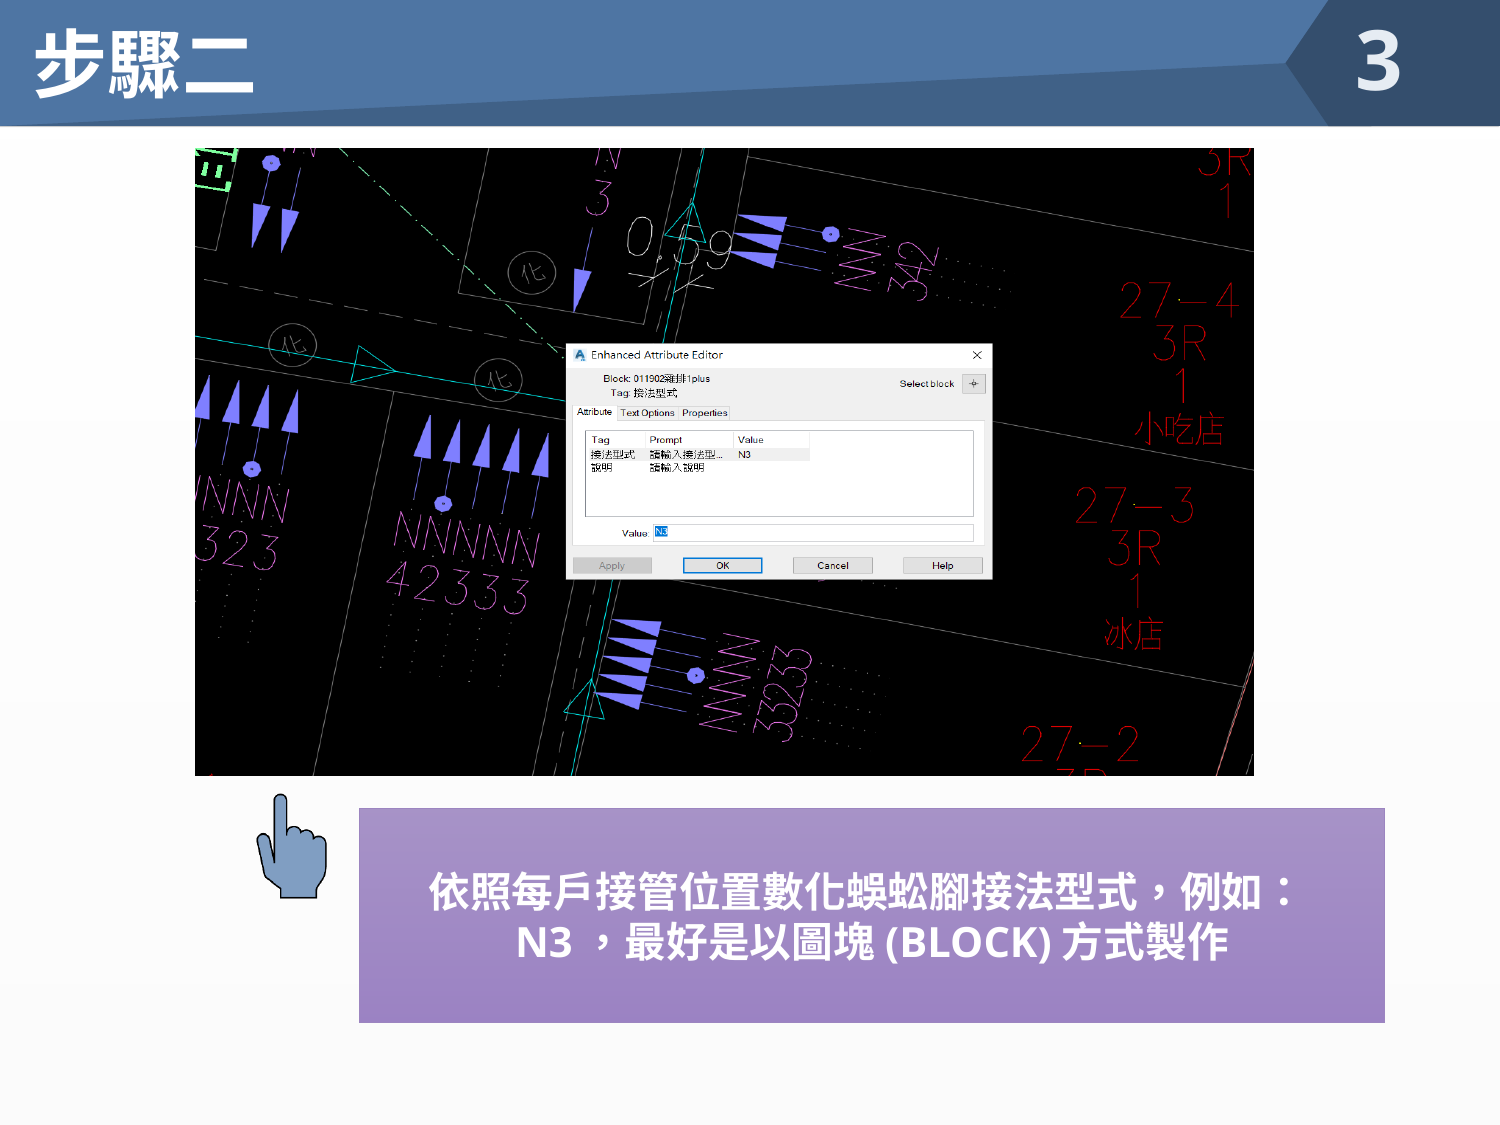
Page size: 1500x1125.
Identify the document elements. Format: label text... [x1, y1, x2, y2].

picture [232, 787, 350, 905]
text_box 3 [1340, 0, 1500, 116]
text_box 步驟二 [17, 9, 1278, 116]
text_box 依照每戶接管位置數化蜈蚣腳接法型式，例如：N3，最好是以圖塊(BLOCK)方式製作 [359, 809, 1384, 1023]
picture [195, 148, 1254, 777]
